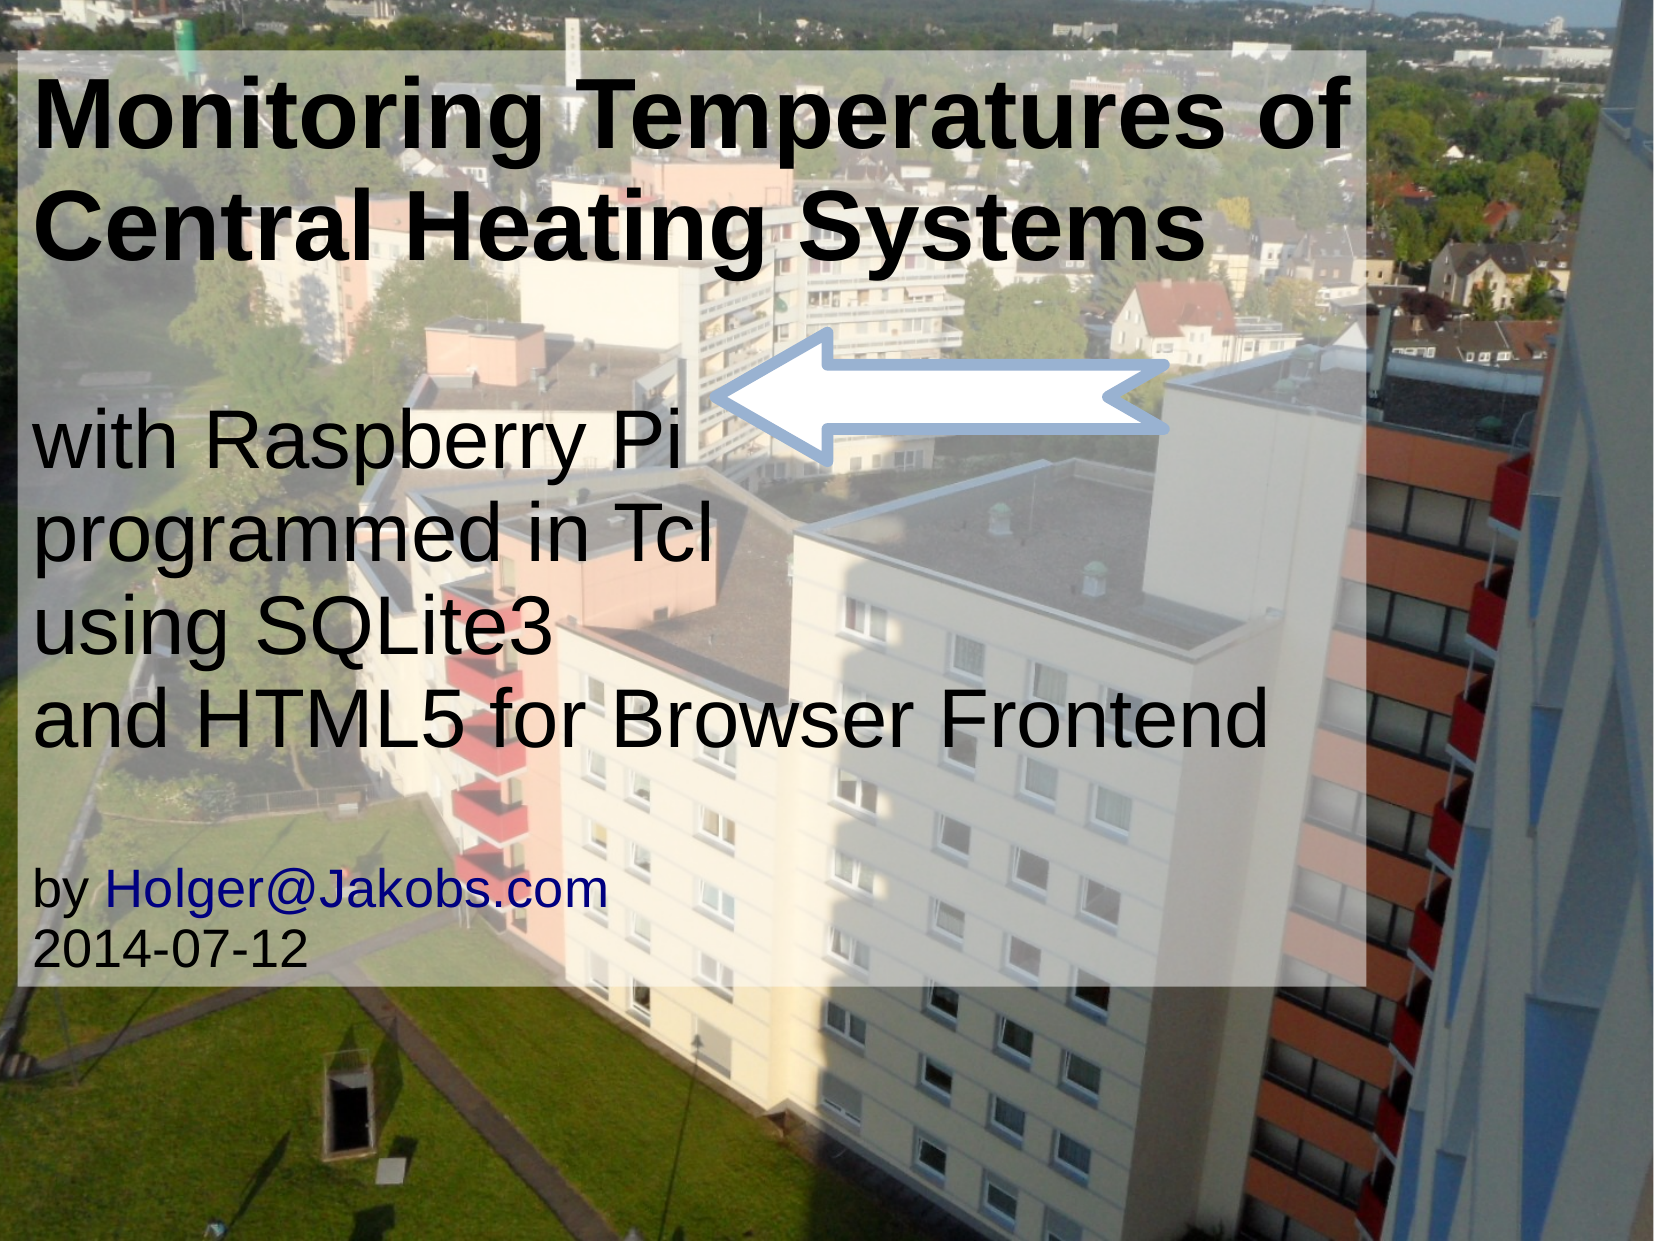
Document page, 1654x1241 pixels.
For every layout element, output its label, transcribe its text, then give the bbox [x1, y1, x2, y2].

text_box Monitoring Temperatures of Central Heating Systems with Raspberry Pi programmed in Tcl using SQLite3 and HTML5 for Browser Frontend by Holger@Jakobs.com 2014-07-12 [17, 50, 1367, 987]
picture [0, 0, 1654, 1241]
